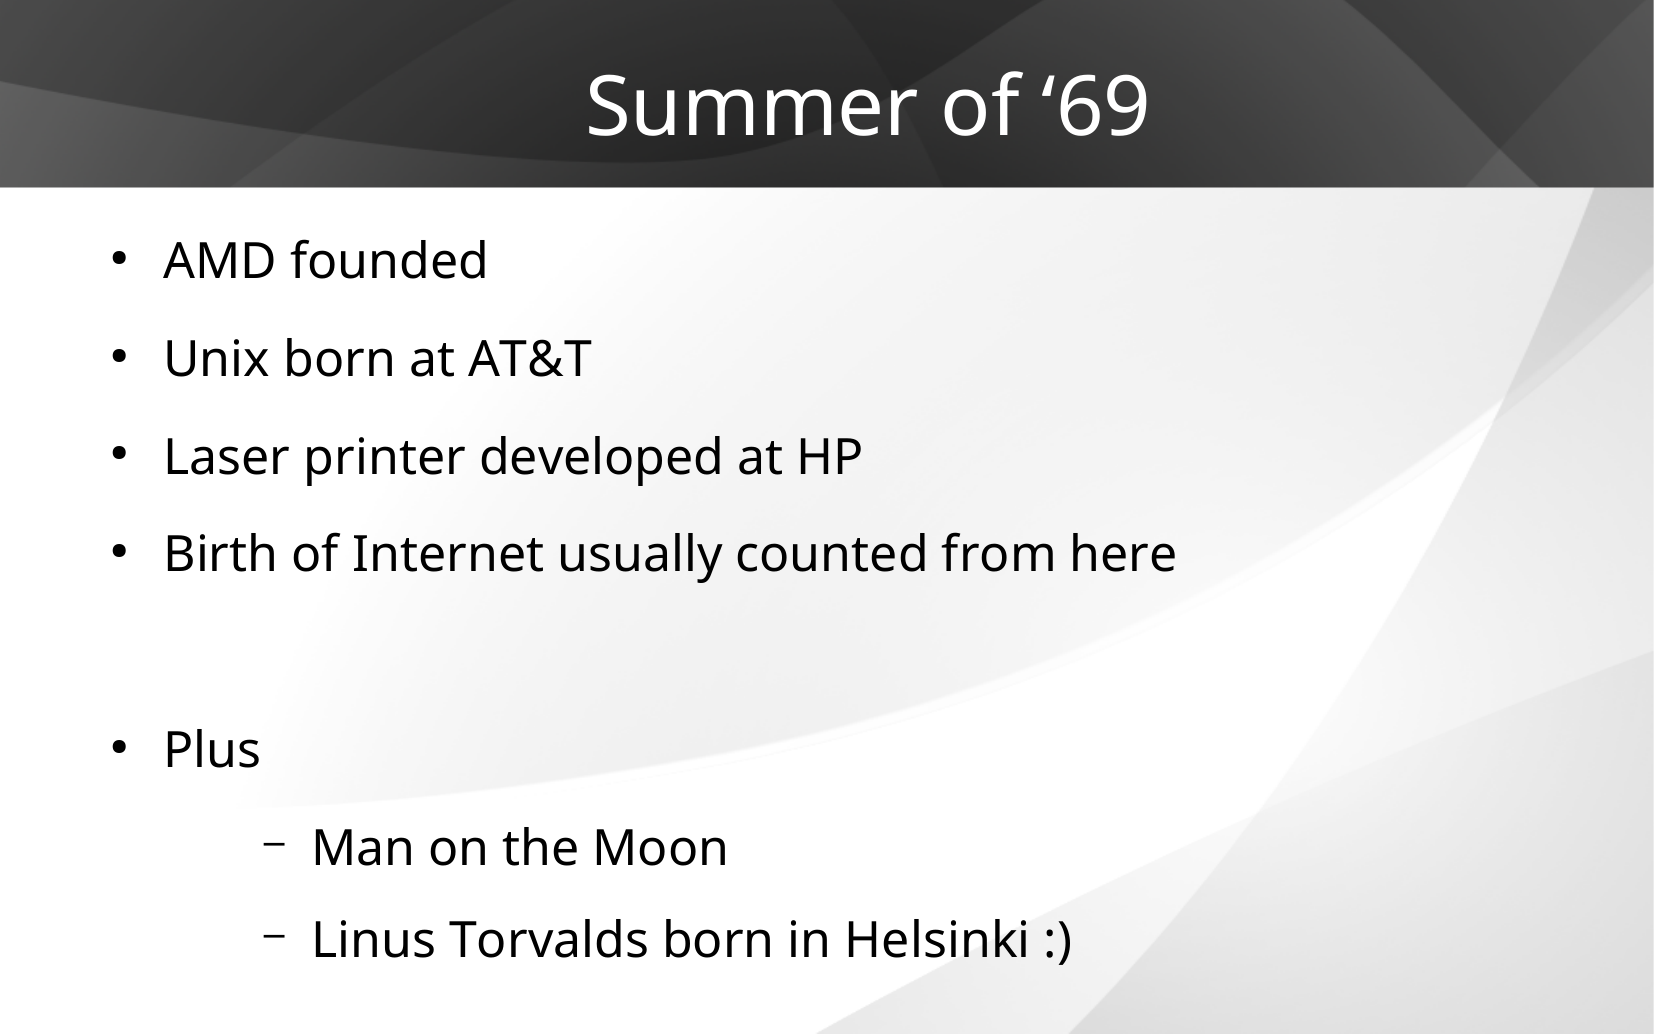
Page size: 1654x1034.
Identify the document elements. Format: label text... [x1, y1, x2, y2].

title Summer of ‘69 [124, 0, 1613, 208]
picture [0, 0, 1654, 1034]
list AMD founded Unix born at AT&T Laser printer developed at HP Birth of Internet usually counted from here Plus Man on the Moon Linus Torvalds born in Helsinki :) [75, 225, 1613, 1013]
